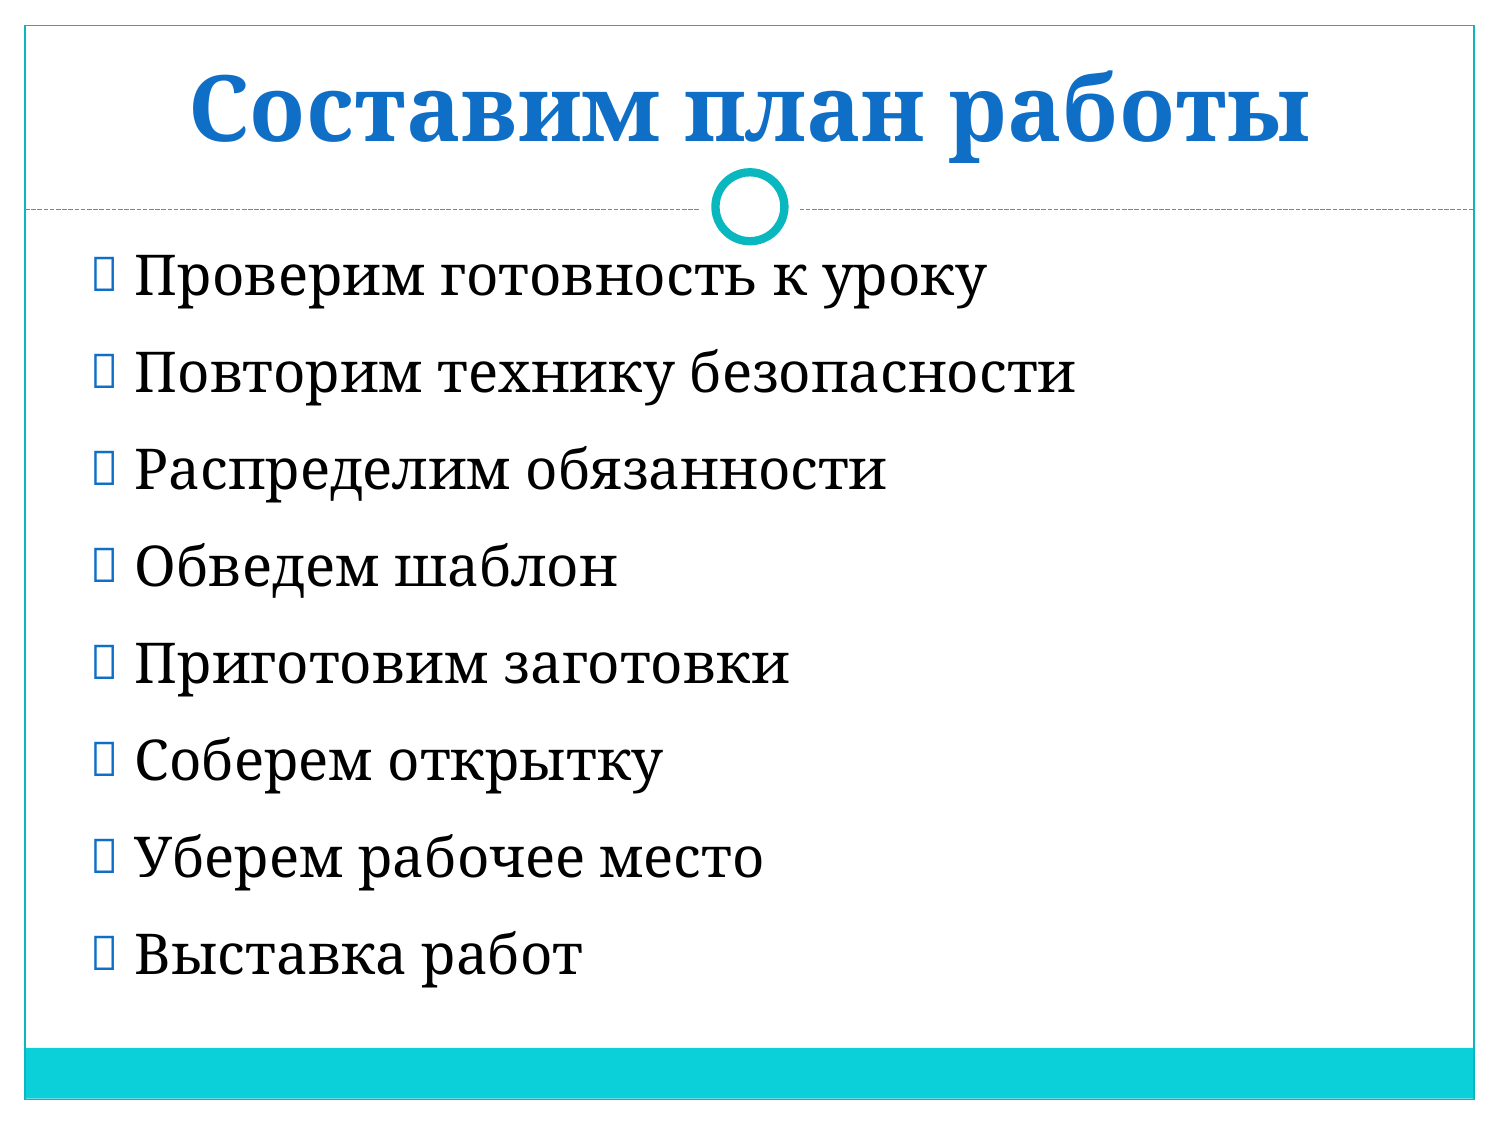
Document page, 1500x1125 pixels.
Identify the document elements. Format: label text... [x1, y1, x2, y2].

title Составим план работы [75, 42, 1425, 173]
list Проверим готовность к уроку Повторим технику безопасности Распределим обязанности Обведем шаблон Приготовим заготовки Соберем открытку Уберем рабочее место Выставка работ [75, 231, 1425, 1010]
